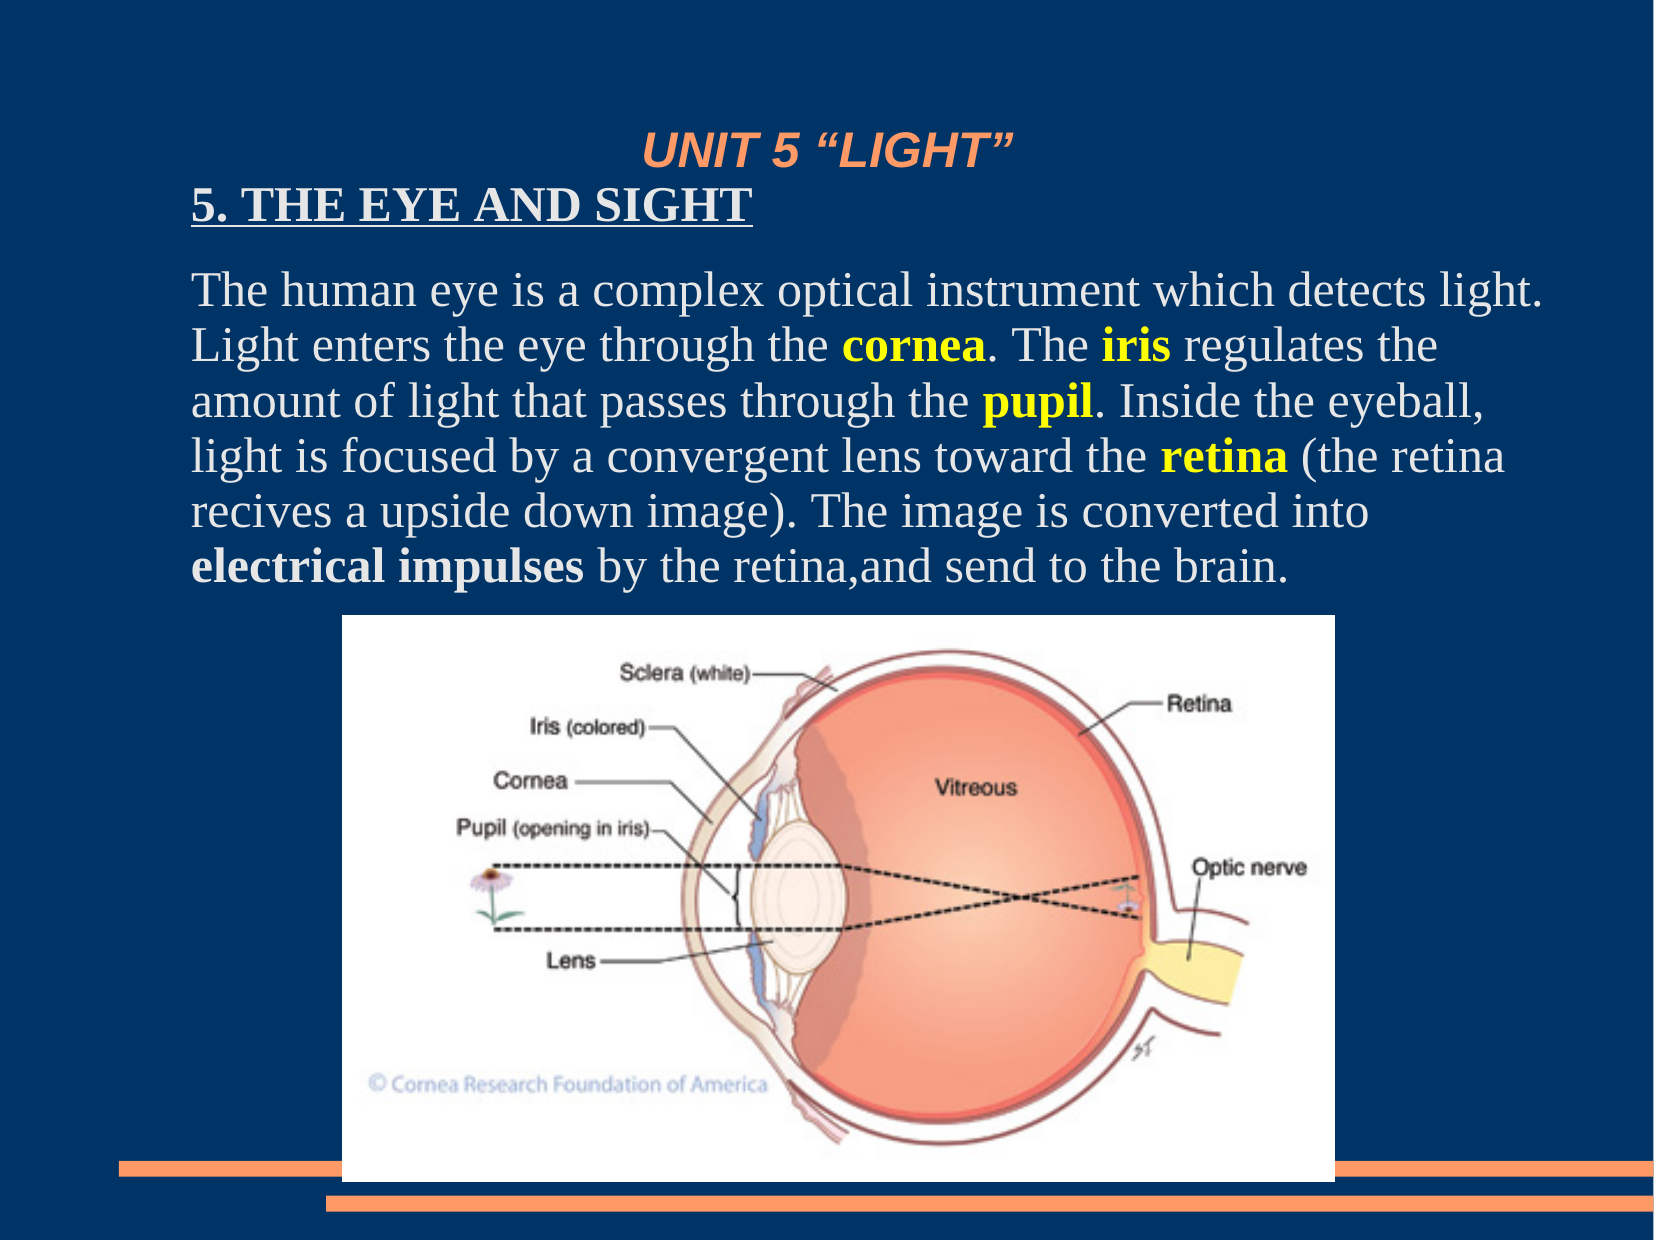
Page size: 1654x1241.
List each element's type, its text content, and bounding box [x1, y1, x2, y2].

title UNIT 5 “LIGHT” [121, 46, 1534, 177]
picture [342, 615, 1335, 1182]
list 5. THE EYE AND SIGHT The human eye is a complex optical instrument which detects light. Light enters the eye through the cornea. The iris regulates the amount of light that passes through the pupil. Inside the eyeball, light is focused by a convergent lens toward the retina (the retina recives a upside down image). The image is converted into electrical impulses by the retina,and send to the brain. [120, 177, 1560, 616]
